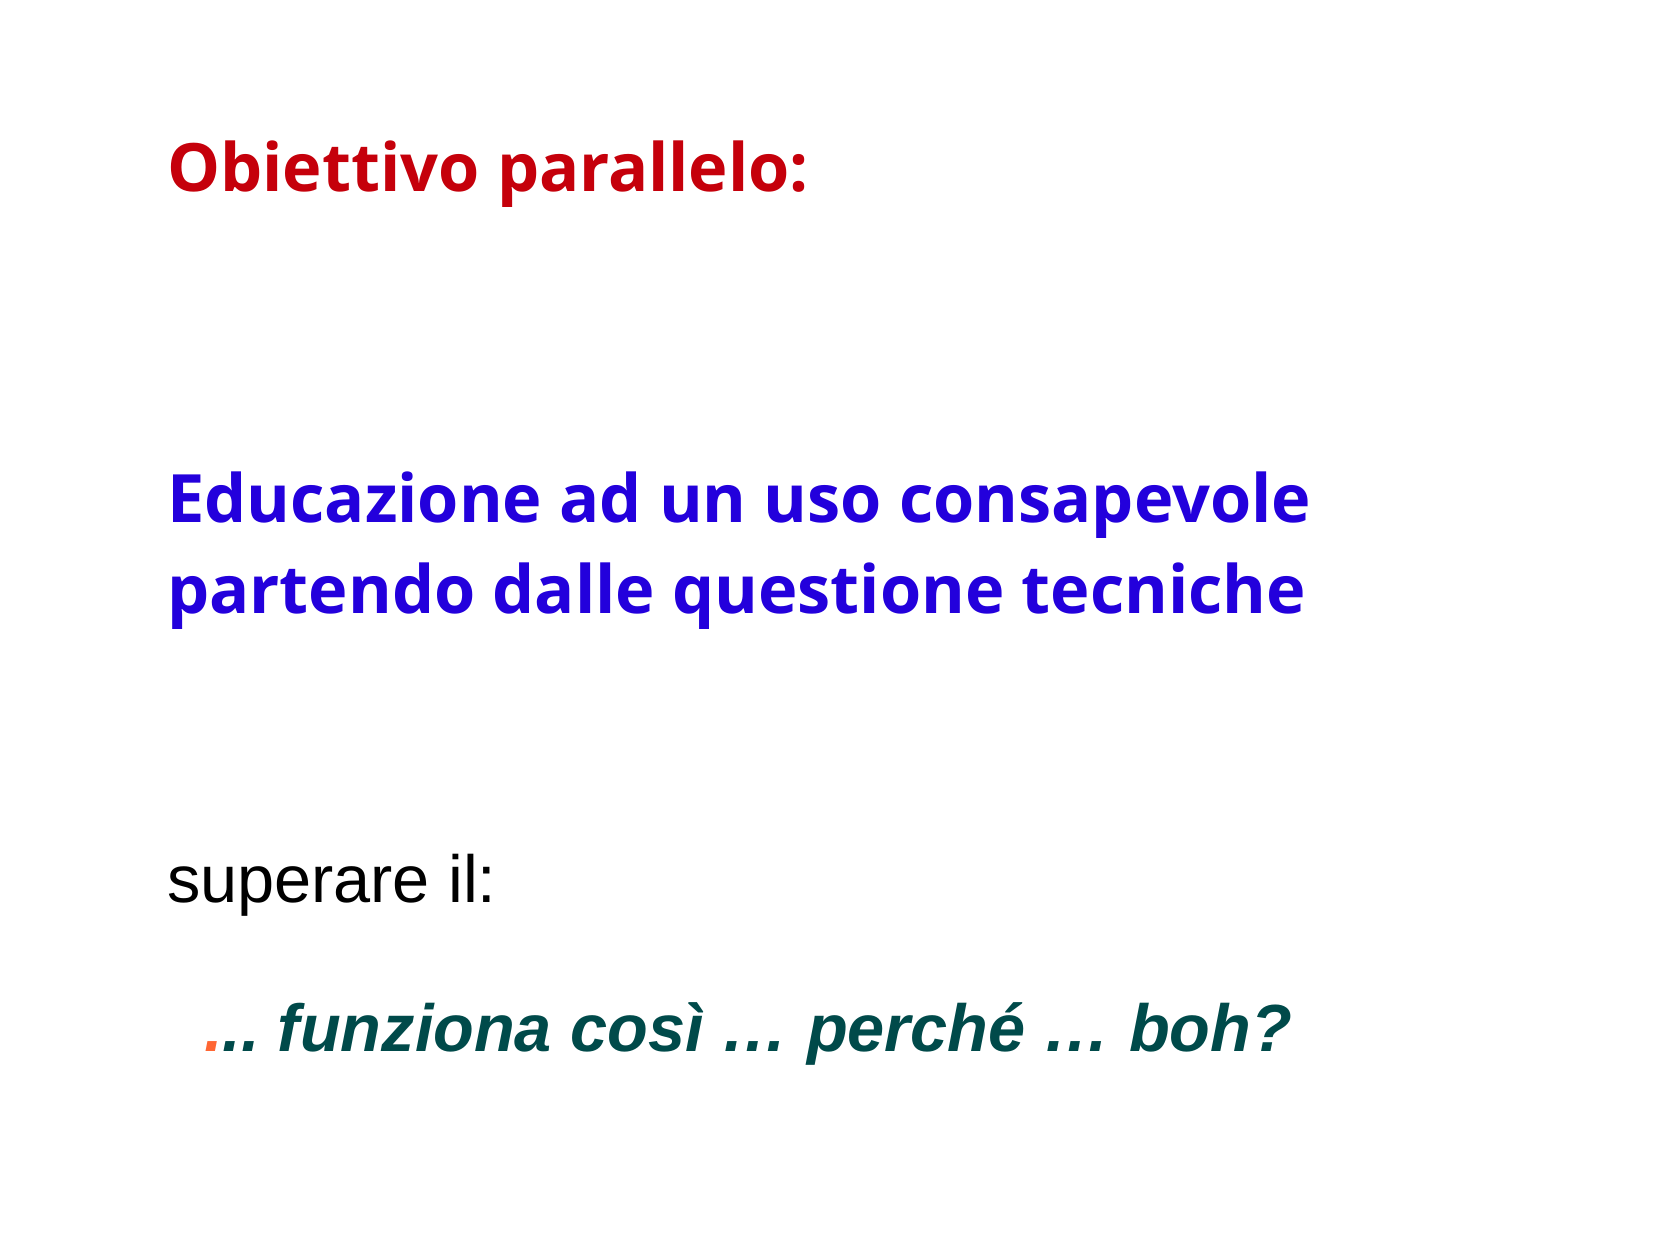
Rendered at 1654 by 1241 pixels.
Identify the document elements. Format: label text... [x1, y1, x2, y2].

list Obiettivo parallelo: Educazione ad un uso consapevole partendo dalle questione tecniche superare il: ... funziona così … perché … boh? [96, 120, 1585, 1018]
